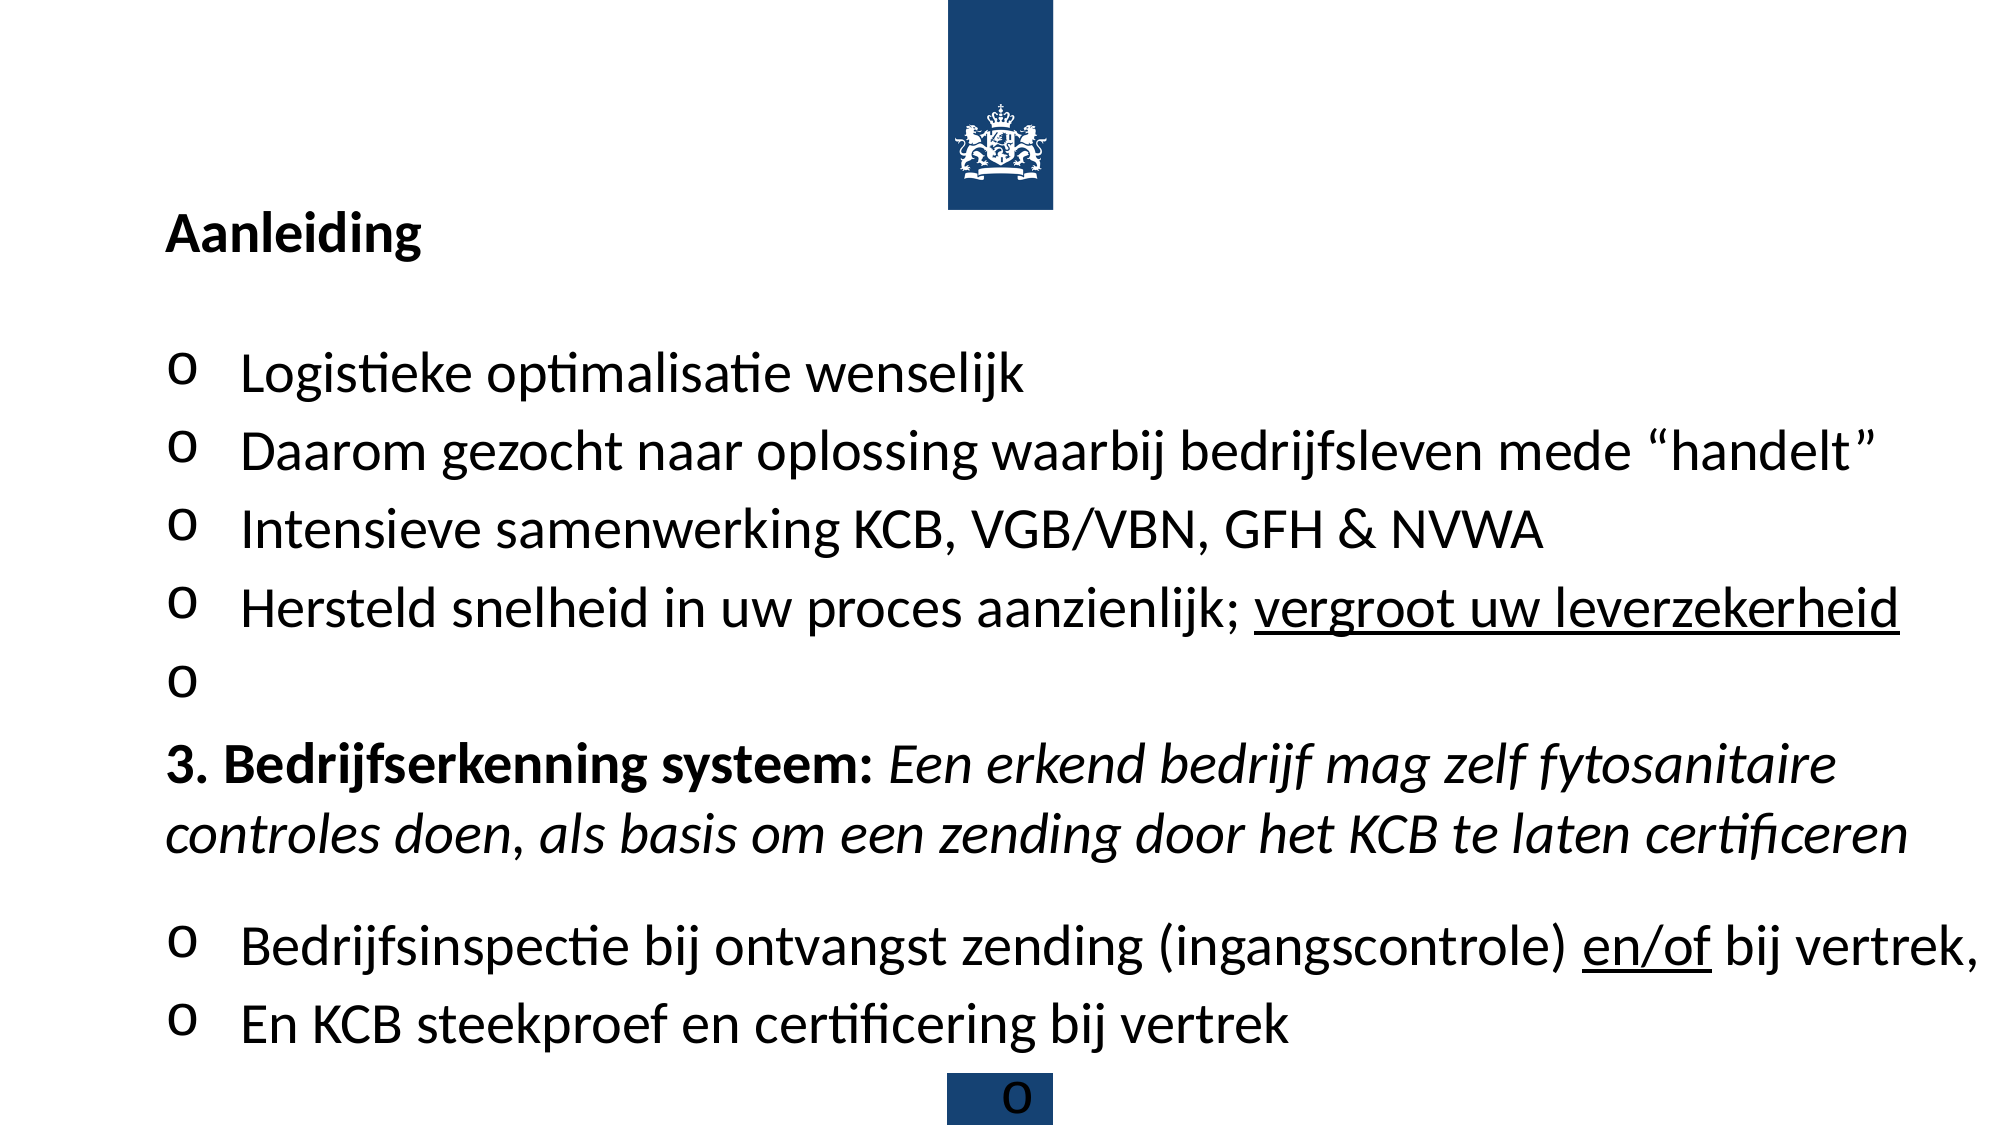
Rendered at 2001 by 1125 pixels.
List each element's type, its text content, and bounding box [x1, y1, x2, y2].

text_box Aanleiding Logistieke optimalisatie wenselijk Daarom gezocht naar oplossing waarbij bedrijfsleven mede “handelt” Intensieve samenwerking KCB, VGB/VBN, GFH & NVWA Hersteld snelheid in uw proces aanzienlijk; vergroot uw leverzekerheid 3. Bedrijfserkenning systeem: Een erkend bedrijf mag zelf fytosanitaire controles doen, als basis om een zending door het KCB te laten certificeren Bedrijfsinspectie bij ontvangst zending (ingangscontrole) en/of bij vertrek, En KCB steekproef en certificering bij vertrek [150, 186, 2000, 1125]
